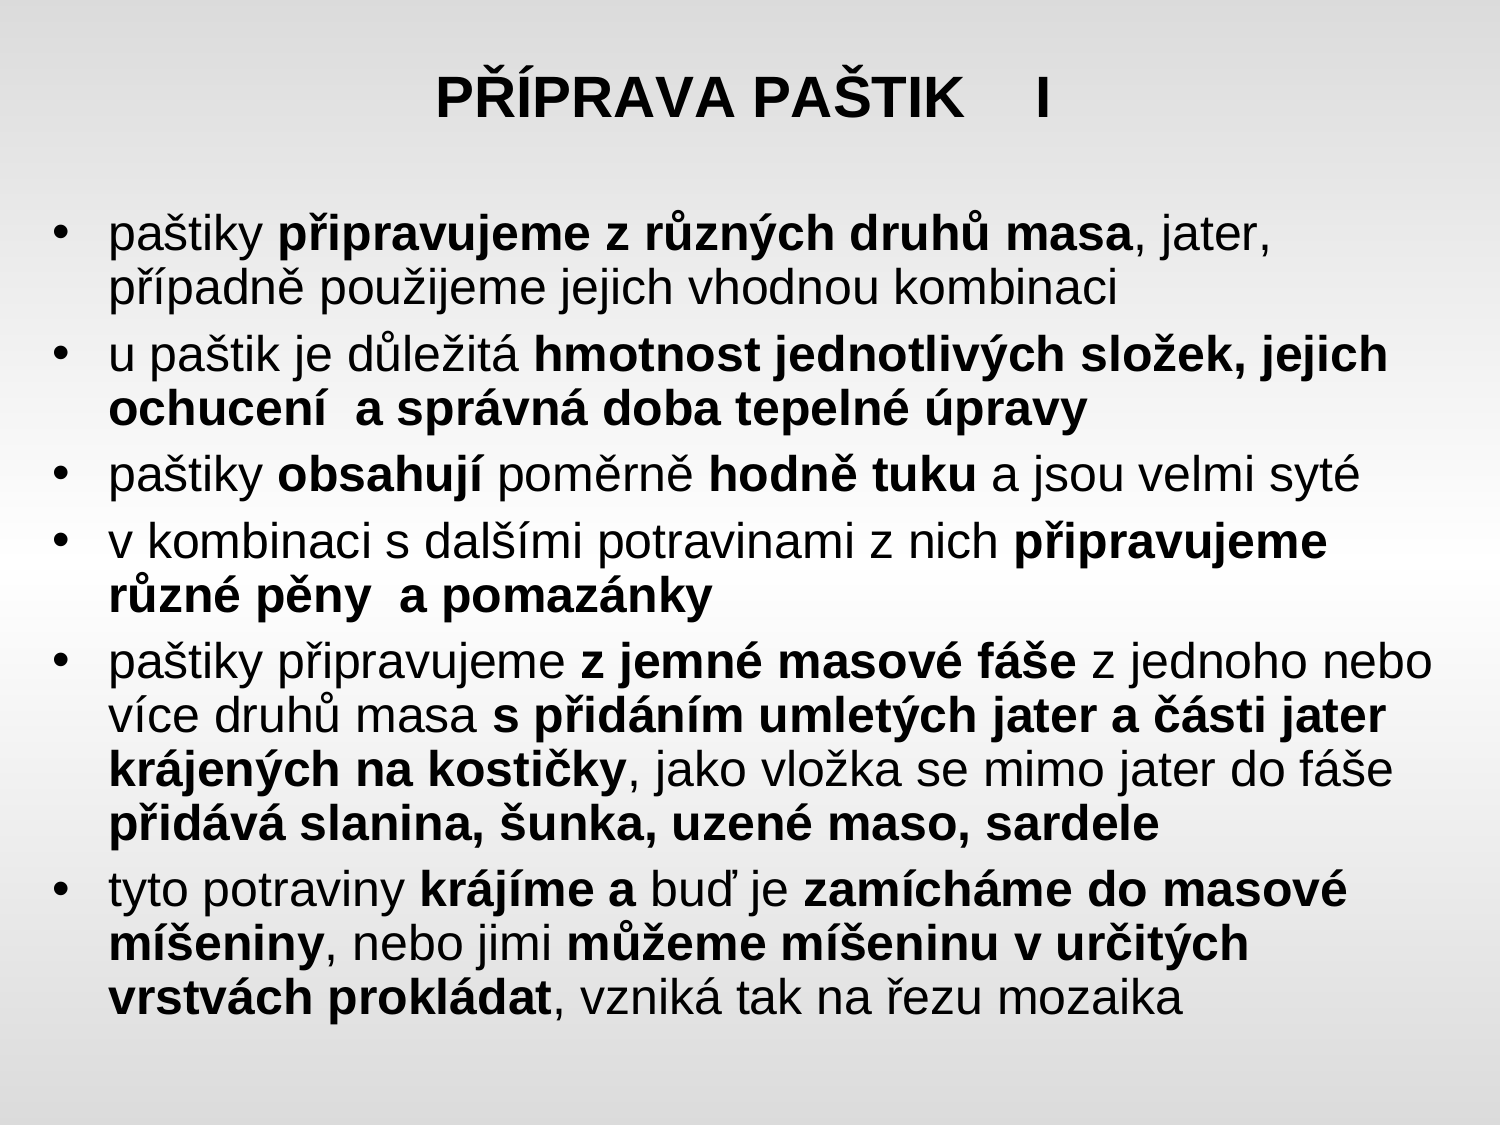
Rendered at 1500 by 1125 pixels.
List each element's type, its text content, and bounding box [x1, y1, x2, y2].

title PŘÍPRAVA PAŠTIK I [62, 49, 1426, 138]
list paštiky připravujeme z různých druhů masa, jater, případně použijeme jejich vhodnou kombinaci u paštik je důležitá hmotnost jednotlivých složek, jejich ochucení a správná doba tepelné úpravy paštiky obsahují poměrně hodně tuku a jsou velmi syté v kombinaci s dalšími potravinami z nich připravujeme různé pěny a pomazánky paštiky připravujeme z jemné masové fáše z jednoho nebo více druhů masa s přidáním umletých jater a části jater krájených na kostičky, jako vložka se mimo jater do fáše přidává slanina, šunka, uzené maso, sardele tyto potraviny krájíme a buď je zamícháme do masové míšeniny, nebo jimi můžeme míšeninu v určitých vrstvách prokládat, vzniká tak na řezu mozaika [37, 199, 1463, 1063]
